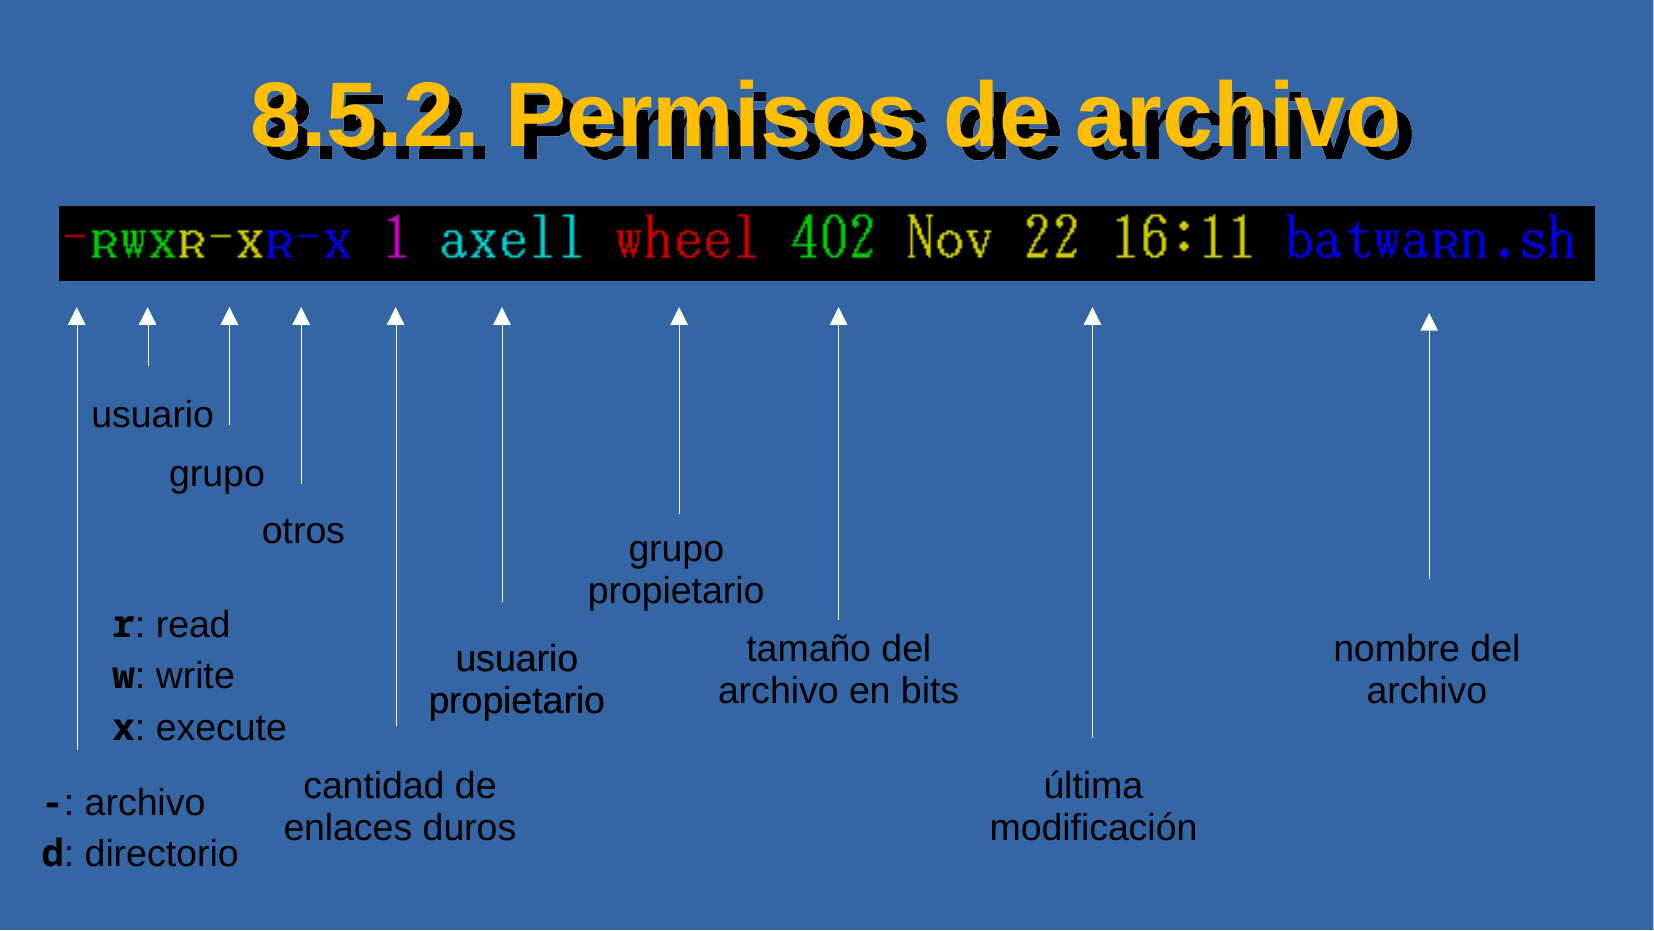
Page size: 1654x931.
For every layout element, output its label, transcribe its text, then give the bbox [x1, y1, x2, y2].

text_box otros [247, 501, 361, 559]
text_box grupo [154, 445, 280, 502]
title 8.5.2. Permisos de archivo [82, 37, 1571, 193]
text_box grupo propietario [572, 519, 780, 619]
text_box usuario propietario [413, 630, 621, 730]
text_box cantidad de enlaces duros [268, 757, 532, 857]
text_box usuario [76, 386, 230, 443]
text_box r: read w: write x: execute [97, 590, 302, 736]
text_box última modificación [974, 757, 1213, 857]
text_box tamaño del archivo en bits [702, 620, 975, 719]
picture [59, 206, 1595, 281]
text_box -: archivo d: directorio [26, 767, 254, 870]
text_box nombre del archivo [1318, 620, 1536, 719]
